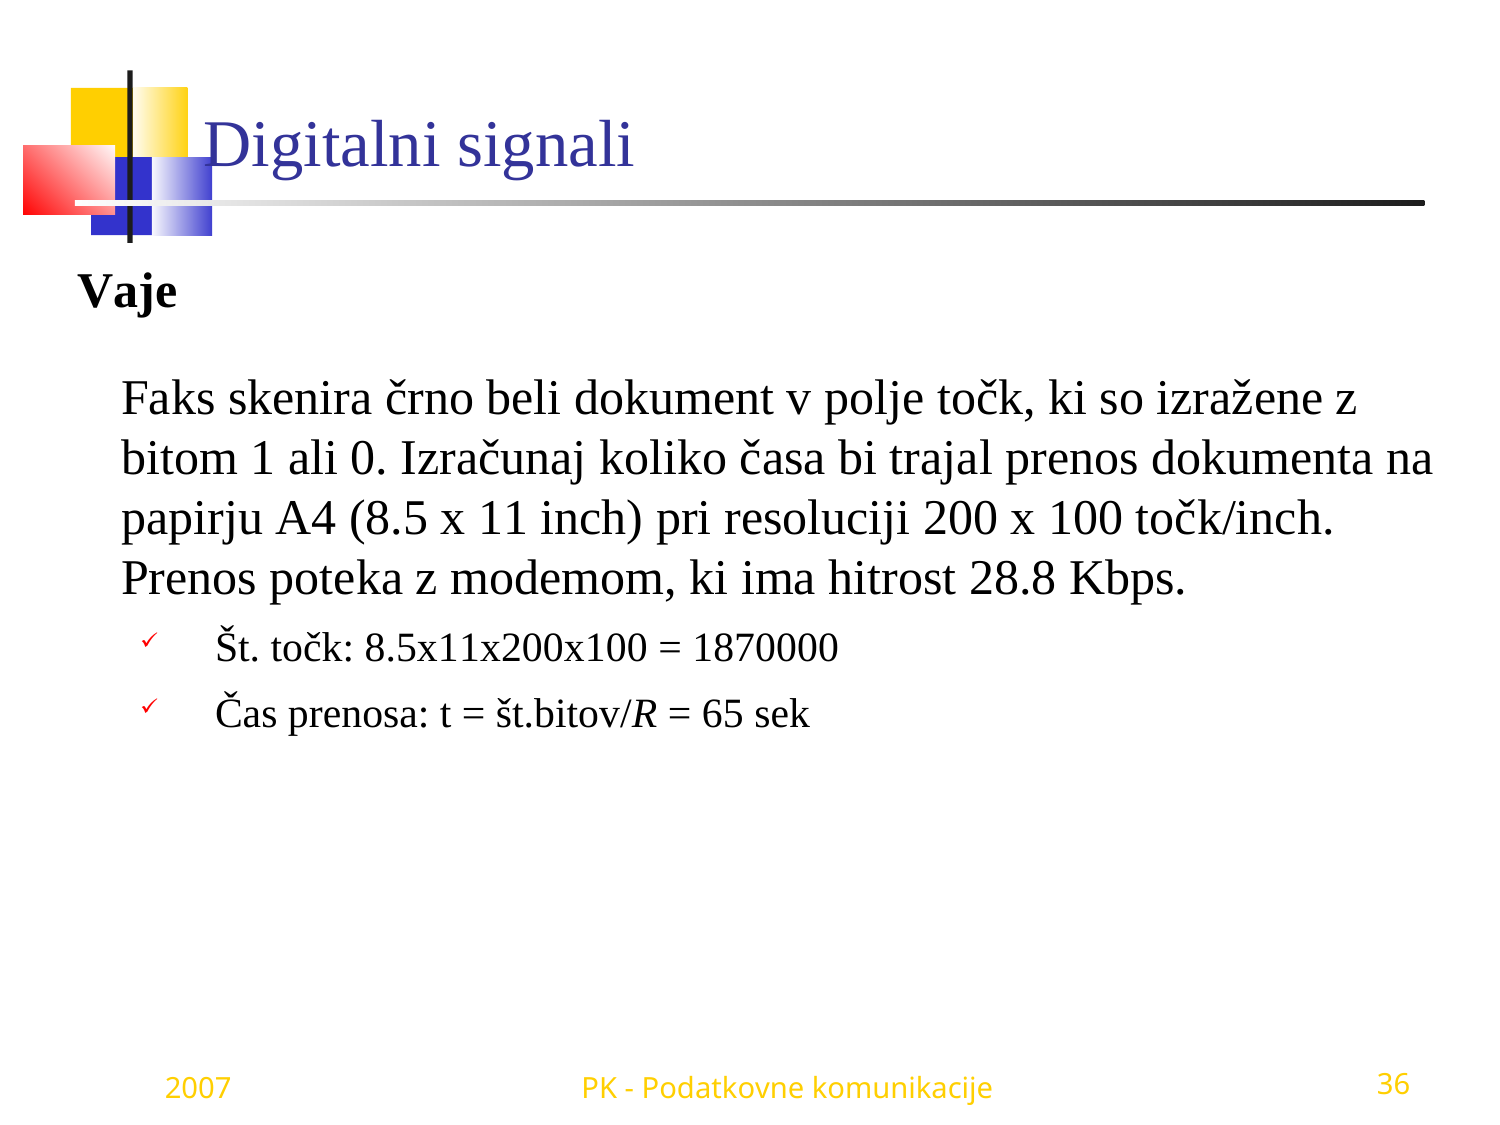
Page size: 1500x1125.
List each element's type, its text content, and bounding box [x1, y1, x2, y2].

title Digitalni signali [188, 92, 1468, 188]
list Vaje Faks skenira črno beli dokument v polje točk, ki so izražene z bitom 1 ali 0. Izračunaj koliko časa bi trajal prenos dokumenta na papirju A4 (8.5 x 11 inch) pri resoluciji 200 x 100 točk/inch. Prenos poteka z modemom, ki ima hitrost 28.8 Kbps. Št. točk: 8.5x11x200x100 = 1870000 Čas prenosa: t = št.bitov/R = 65 sek [50, 249, 1469, 1007]
text_box 2007 [150, 1037, 463, 1113]
text_box <number> [1112, 1037, 1426, 1113]
text_box PK - Podatkovne komunikacije [549, 1037, 1026, 1113]
